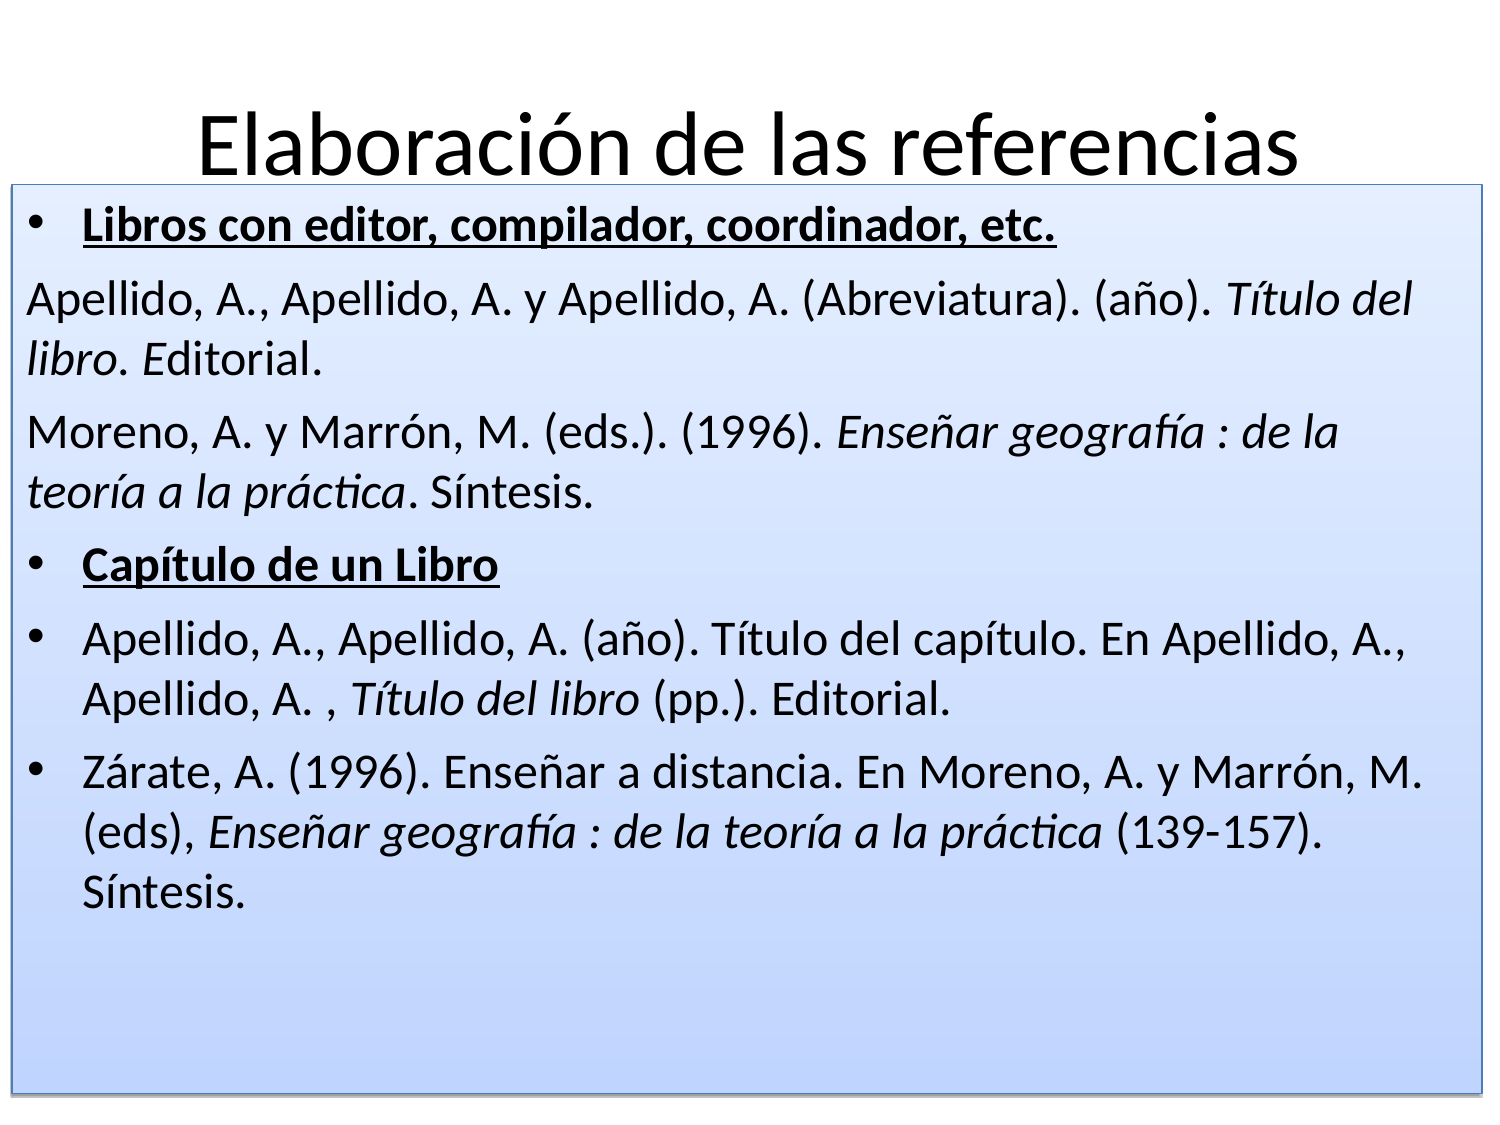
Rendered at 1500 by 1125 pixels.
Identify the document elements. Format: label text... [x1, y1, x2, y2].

text_box Elaboración de las referencias [74, 45, 1425, 184]
text_box Libros con editor, compilador, coordinador, etc. Apellido, A., Apellido, A. y Apellido, A. (Abreviatura). (año). Título del libro. Editorial. Moreno, A. y Marrón, M. (eds.). (1996). Enseñar geografía : de la teoría a la práctica. Síntesis. Capítulo de un Libro Apellido, A., Apellido, A. (año). Título del capítulo. En Apellido, A., Apellido, A. , Título del libro (pp.). Editorial. Zárate, A. (1996). Enseñar a distancia. En Moreno, A. y Marrón, M. (eds), Enseñar geografía : de la teoría a la práctica (139-157). Síntesis. [11, 184, 1482, 1094]
